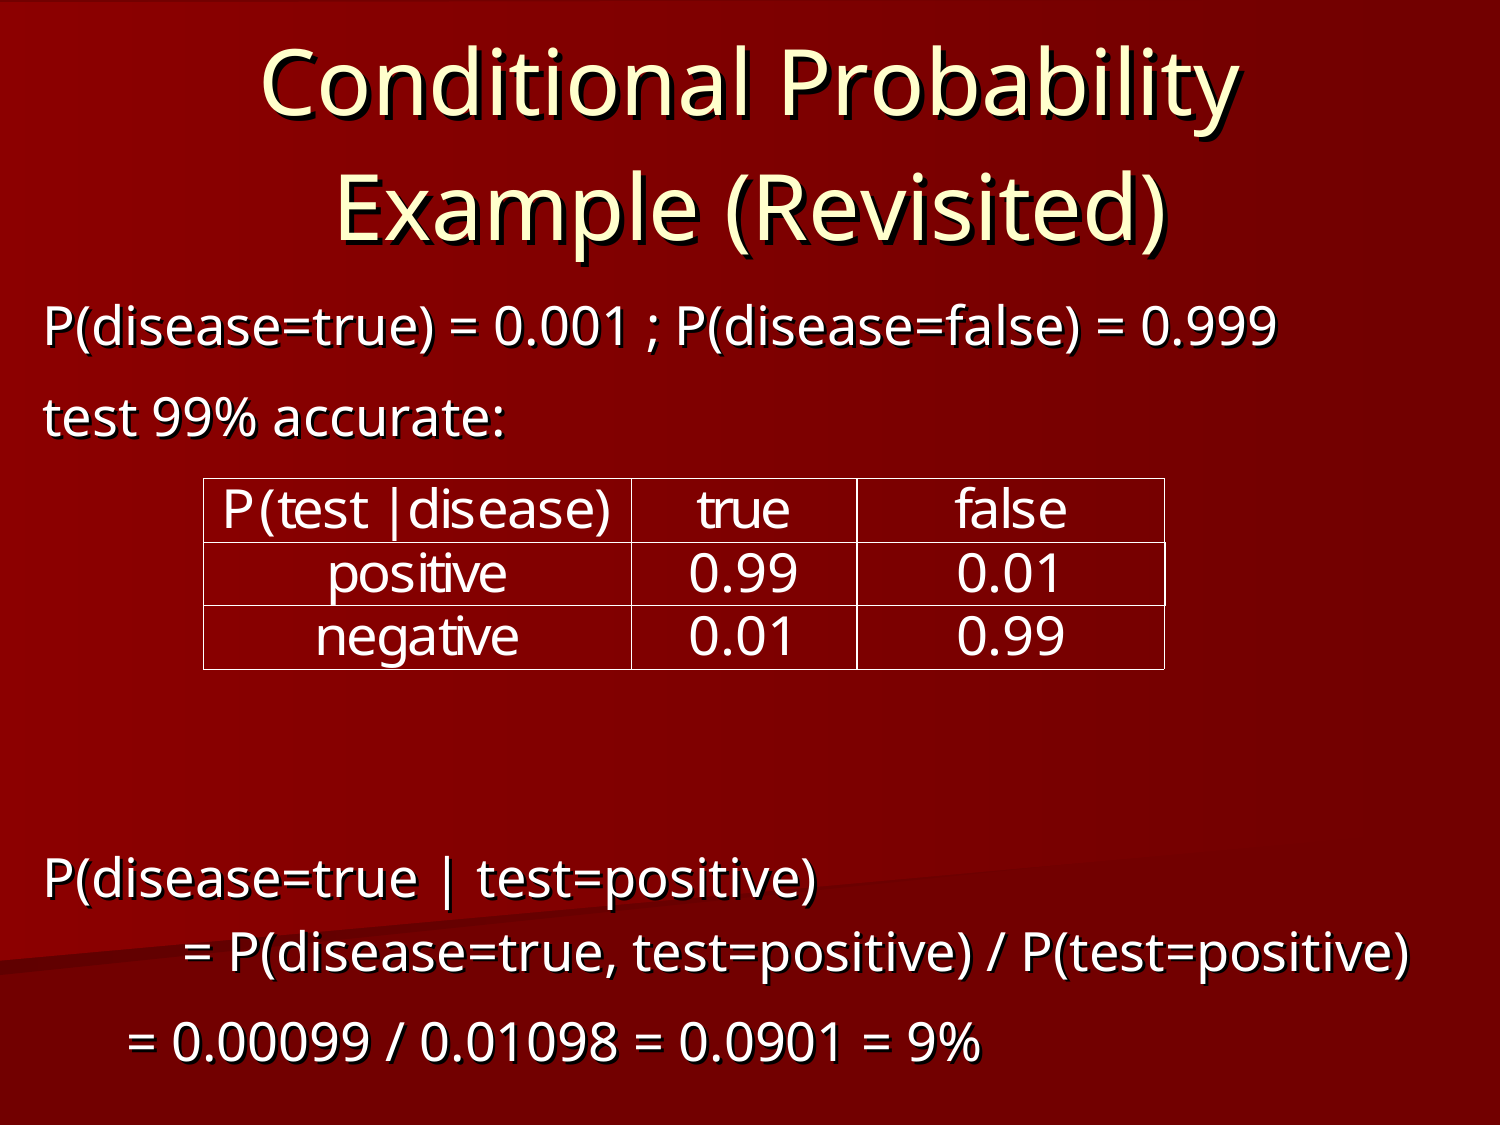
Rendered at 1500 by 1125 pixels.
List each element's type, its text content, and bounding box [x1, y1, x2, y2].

chart [201, 476, 1167, 695]
title Conditional Probability Example (Revisited) [112, 7, 1388, 278]
list P(disease=true) = 0.001 ; P(disease=false) = 0.999 test 99% accurate: P(disease=true | test=positive) = P(disease=true, test=positive) / P(test=positive) = 0.00099 / 0.01098 = 0.0901 = 9% [42, 287, 1469, 1095]
